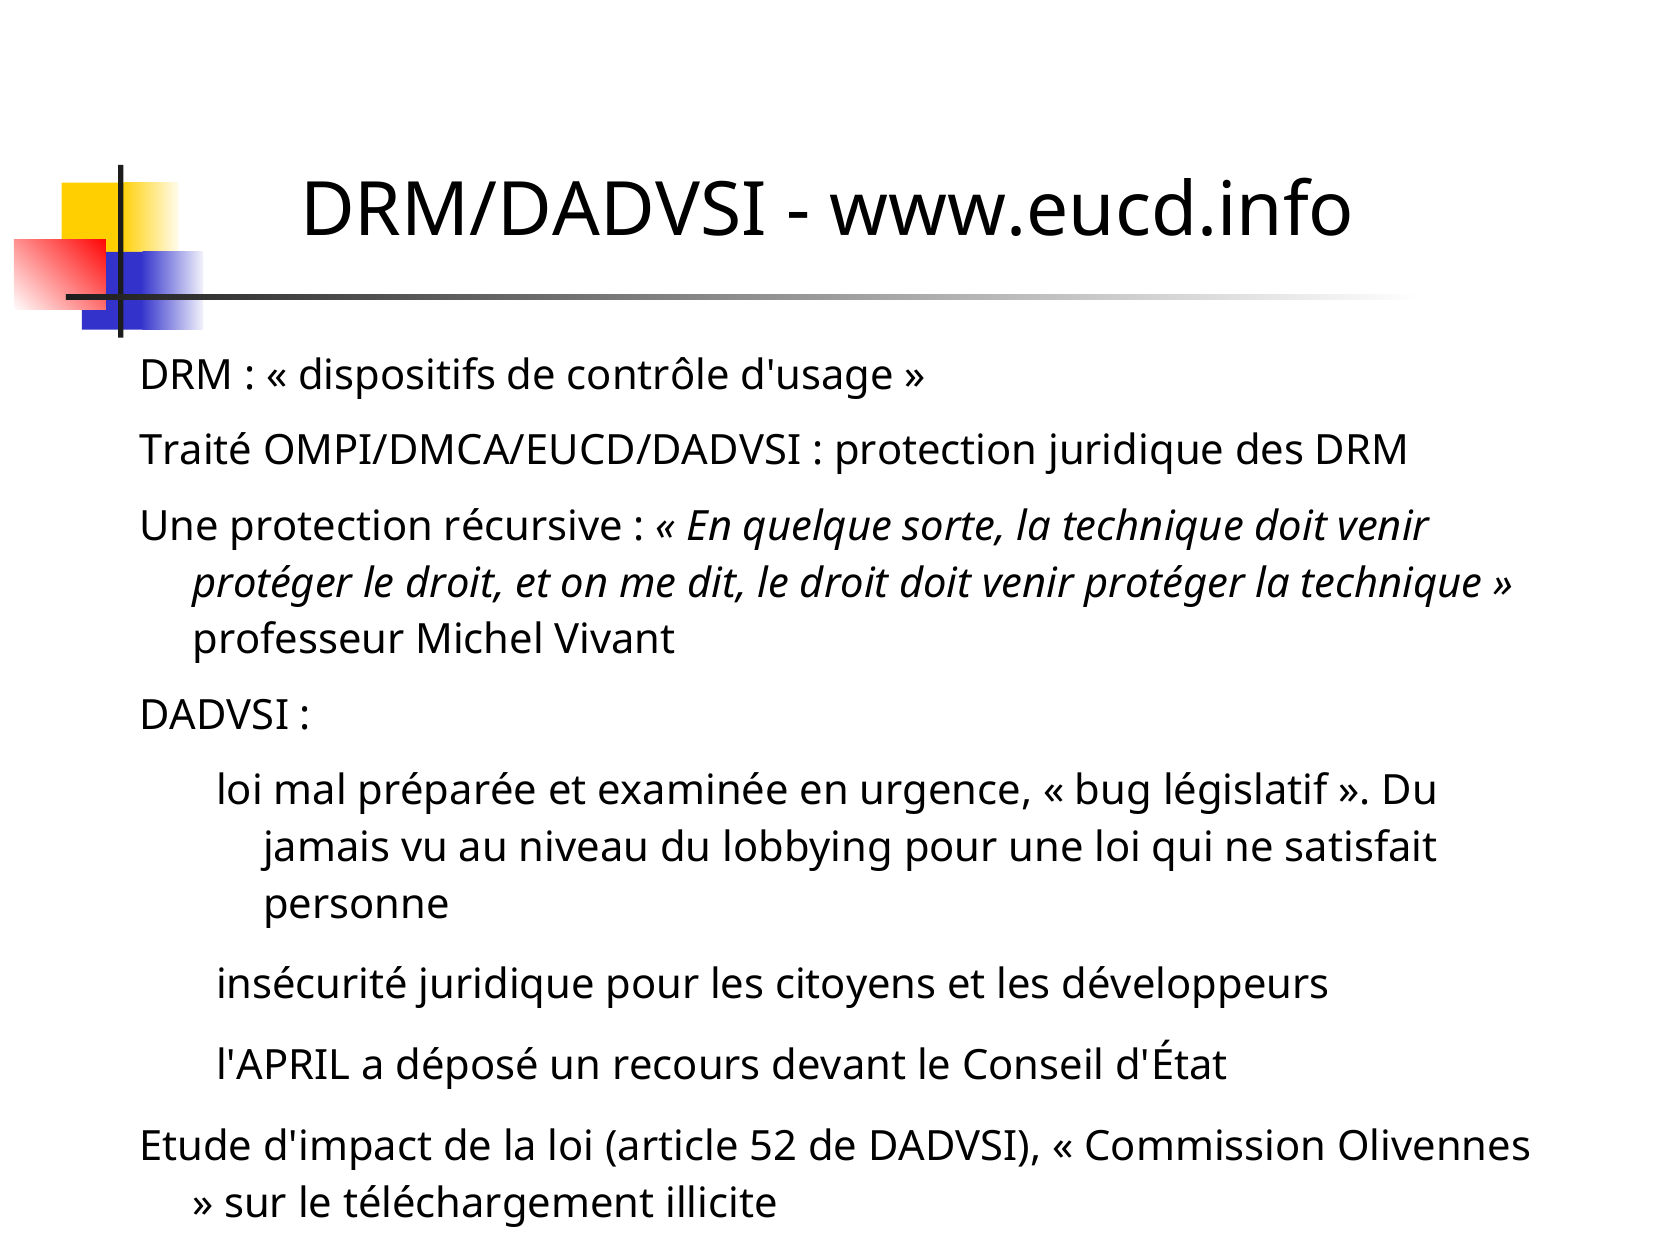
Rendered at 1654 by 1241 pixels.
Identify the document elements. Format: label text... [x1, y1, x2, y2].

title DRM/DADVSI - www.eucd.info [121, 102, 1534, 311]
list DRM : « dispositifs de contrôle d'usage » Traité OMPI/DMCA/EUCD/DADVSI : protection juridique des DRM Une protection récursive : « En quelque sorte, la technique doit venir protéger le droit, et on me dit, le droit doit venir protéger la technique » professeur Michel Vivant DADVSI : loi mal préparée et examinée en urgence, « bug législatif ». Du jamais vu au niveau du lobbying pour une loi qui ne satisfait personne insécurité juridique pour les citoyens et les développeurs l'APRIL a déposé un recours devant le Conseil d'État Etude d'impact de la loi (article 52 de DADVSI), « Commission Olivennes » sur le téléchargement illicite [121, 344, 1534, 1199]
